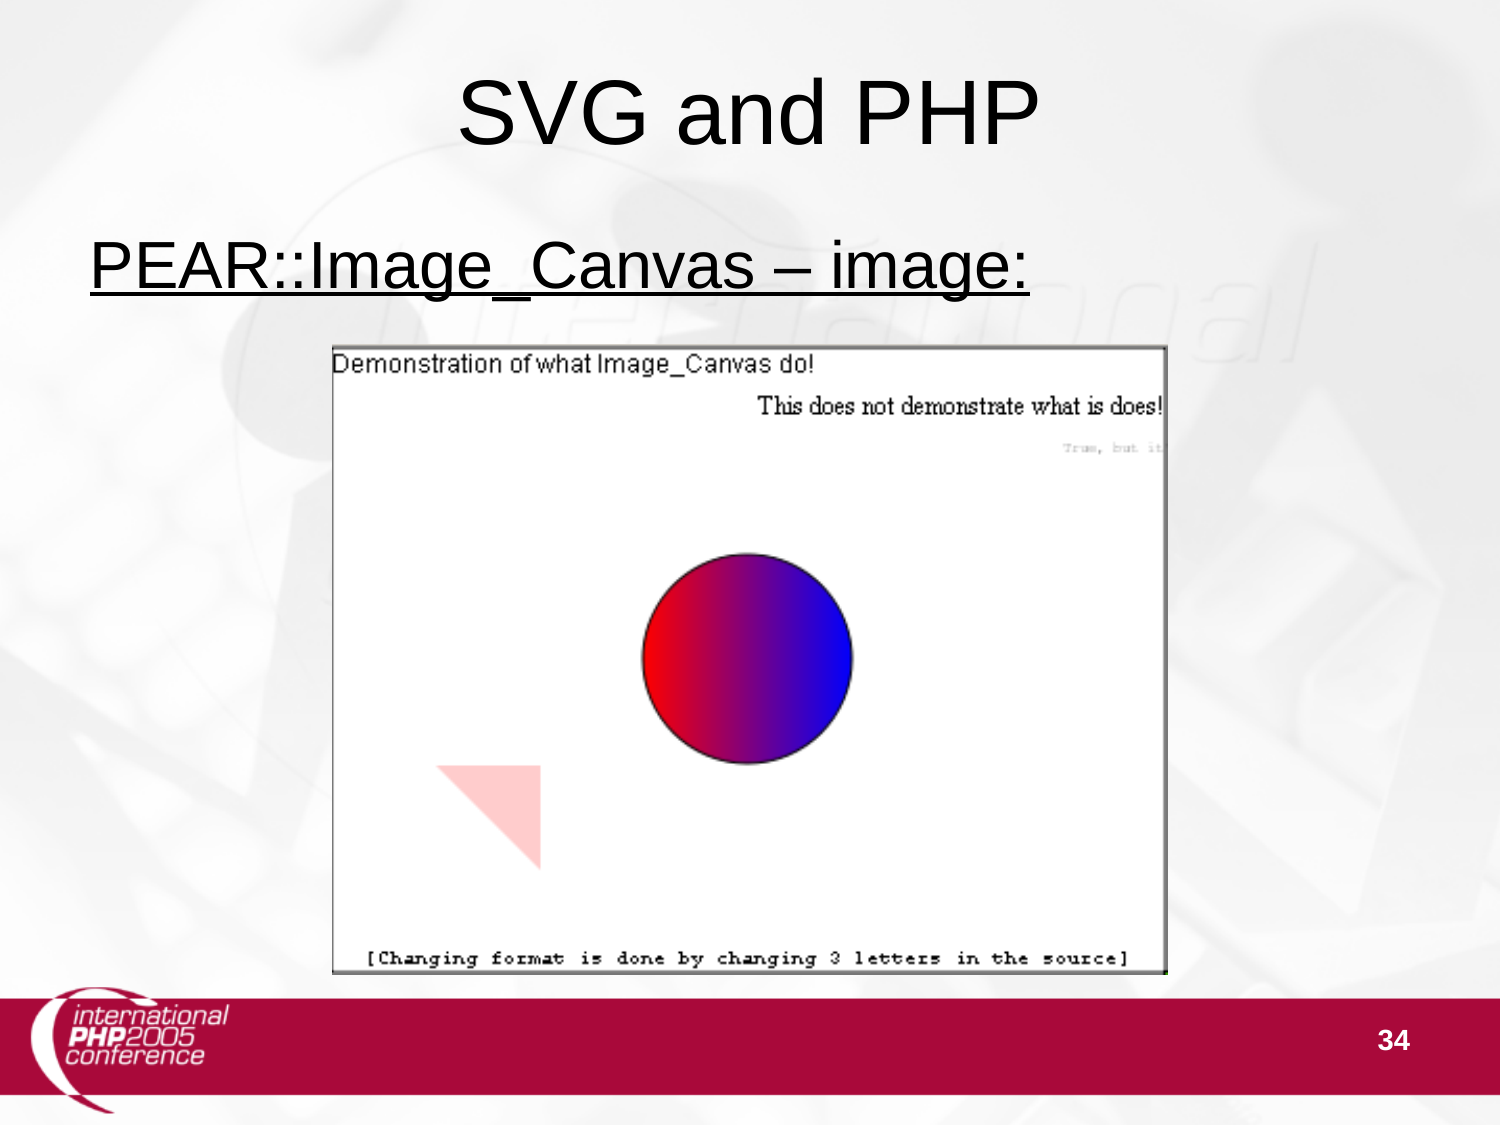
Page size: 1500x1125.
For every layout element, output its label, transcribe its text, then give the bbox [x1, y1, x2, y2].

list PEAR::Image_Canvas – image: [75, 220, 1426, 977]
title SVG and PHP [75, 18, 1426, 207]
picture [0, 0, 1500, 1125]
